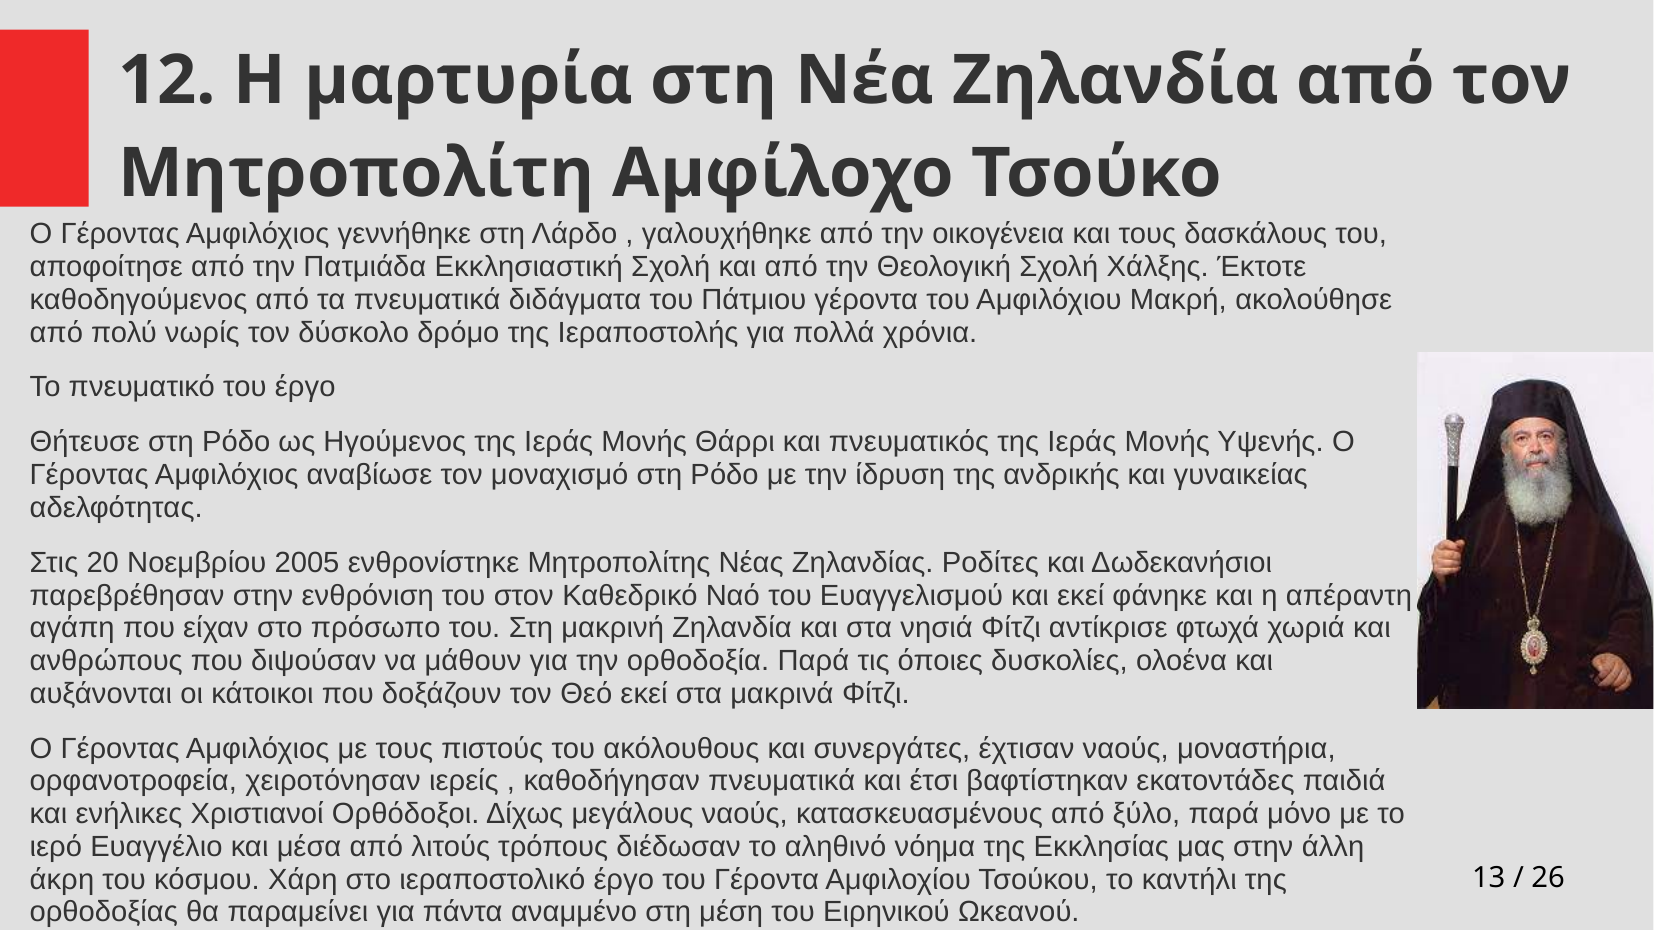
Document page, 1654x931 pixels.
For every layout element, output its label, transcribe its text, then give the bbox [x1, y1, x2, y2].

picture [1417, 352, 1654, 709]
list Ο Γέροντας Αμφιλόχιος γεννήθηκε στη Λάρδο , γαλουχήθηκε από την οικογένεια και τους δασκάλους του, αποφοίτησε από την Πατμιάδα Εκκλησιαστική Σχολή και από την Θεολογική Σχολή Χάλξης. Έκτοτε καθοδηγούμενος από τα πνευματικά διδάγματα του Πάτμιου γέροντα του Αμφιλόχιου Μακρή, ακολούθησε από πολύ νωρίς τον δύσκολο δρόμο της Ιεραποστολής για πολλά χρόνια. Το πνευματικό του έργο Θήτευσε στη Ρόδο ως Ηγούμενος της Ιεράς Μονής Θάρρι και πνευματικός της Ιεράς Μονής Υψενής. Ο Γέροντας Αμφιλόχιος αναβίωσε τον μοναχισμό στη Ρόδο με την ίδρυση της ανδρικής και γυναικείας αδελφότητας. Στις 20 Νοεμβρίου 2005 ενθρονίστηκε Μητροπολίτης Νέας Ζηλανδίας. Ροδίτες και Δωδεκανήσιοι παρεβρέθησαν στην ενθρόνιση του στον Καθεδρικό Ναό του Ευαγγελισμού και εκεί φάνηκε και η απέραντη αγάπη που είχαν στο πρόσωπο του. Στη μακρινή Ζηλανδία και στα νησιά Φίτζι αντίκρισε φτωχά χωριά και ανθρώπους που διψούσαν να μάθουν για την ορθοδοξία. Παρά τις όποιες δυσκολίες, ολοένα και αυξάνονται οι κάτοικοι που δοξάζουν τον Θεό εκεί στα μακρινά Φίτζι. Ο Γέροντας Αμφιλόχιος με τους πιστούς του ακόλουθους και συνεργάτες, έχτισαν ναούς, μοναστήρια, ορφανοτροφεία, χειροτόνησαν ιερείς , καθοδήγησαν πνευματικά και έτσι βαφτίστηκαν εκατοντάδες παιδιά και ενήλικες Χριστιανοί Ορθόδοξοι. Δίχως μεγάλους ναούς, κατασκευασμένους από ξύλο, παρά μόνο με το ιερό Ευαγγέλιο και μέσα από λιτούς τρόπους διέδωσαν το αληθινό νόημα της Εκκλησίας μας στην άλλη άκρη του κόσμου. Χάρη στο ιεραποστολικό έργο του Γέροντα Αμφιλοχίου Τσούκου, το καντήλι της ορθοδοξίας θα παραμείνει για πάντα αναμμένο στη μέση του Ειρηνικού Ωκεανού. [29, 217, 1418, 897]
title 12. Η μαρτυρία στη Νέα Ζηλανδία από τον Μητροπολίτη Αμφίλοχο Τσούκο [118, 26, 1595, 221]
